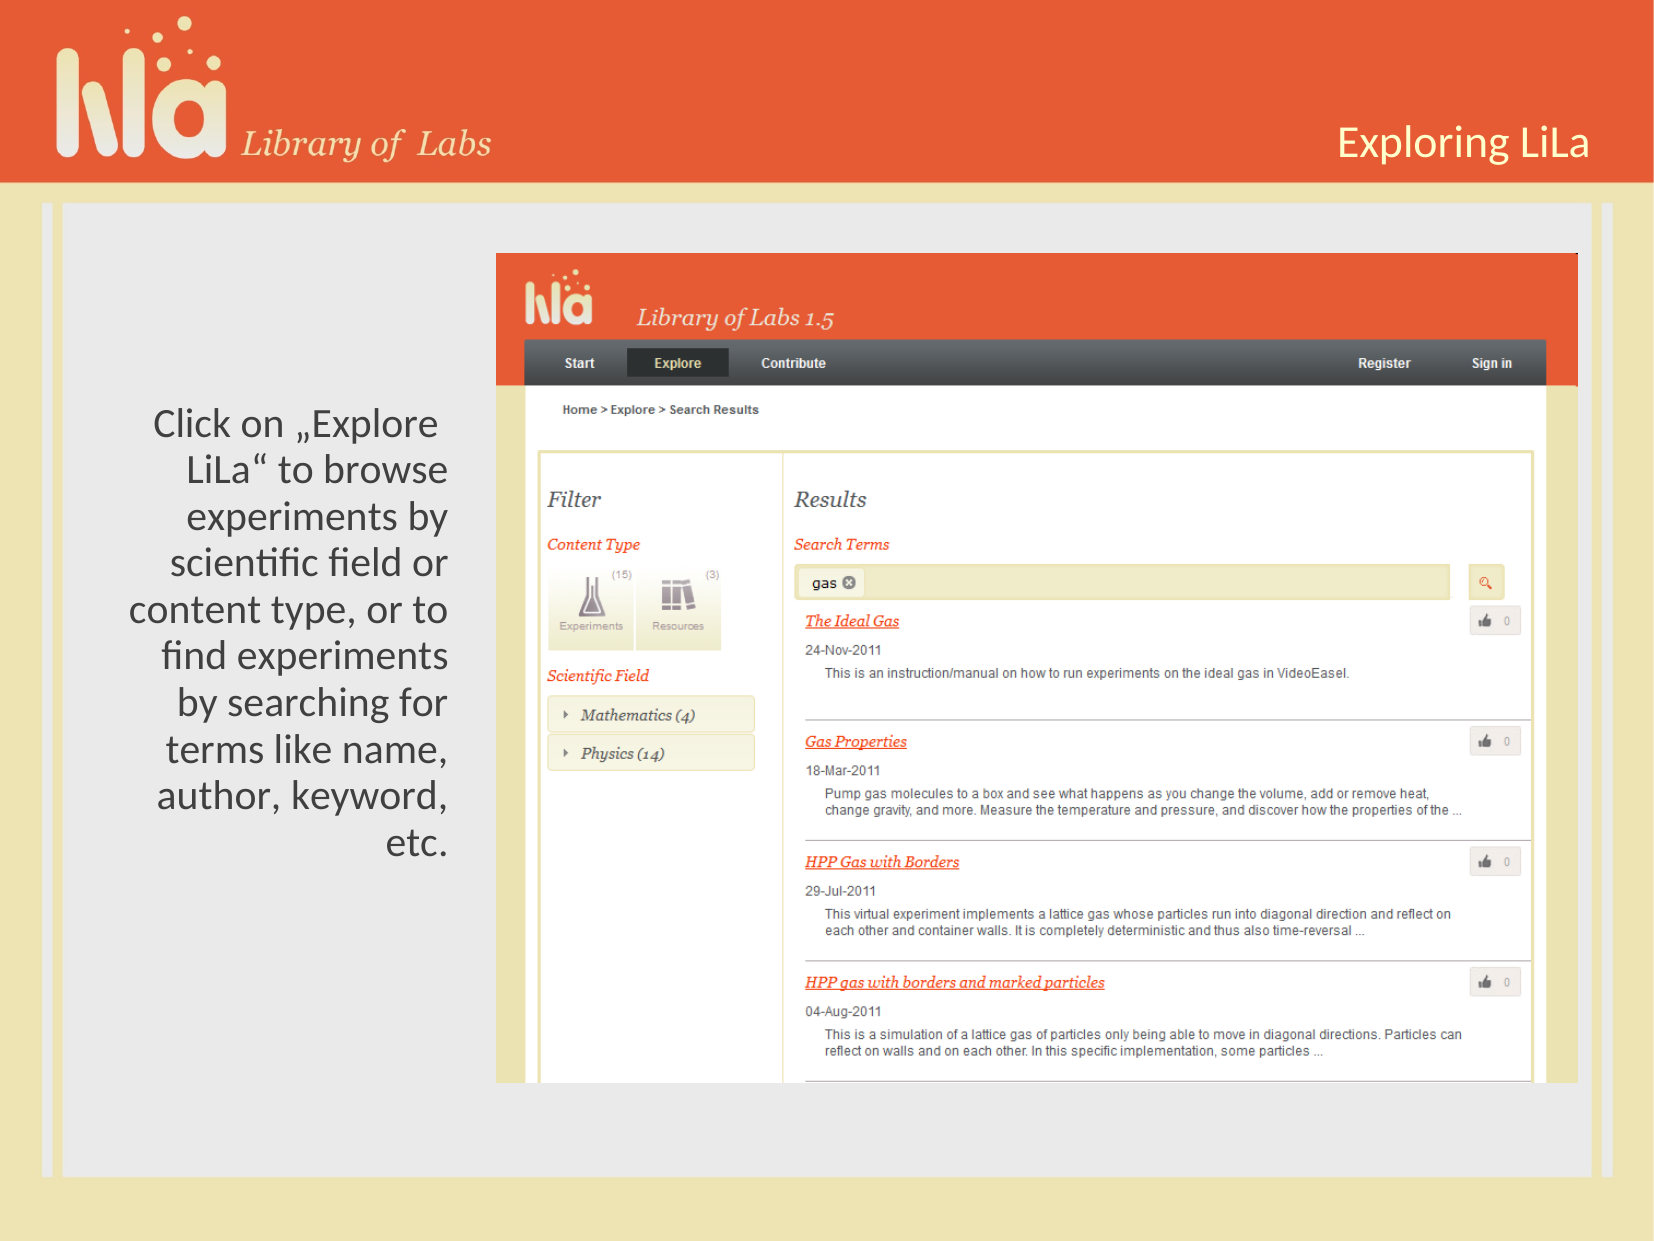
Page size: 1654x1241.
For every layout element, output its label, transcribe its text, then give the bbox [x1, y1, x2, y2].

list Exploring LiLa [744, 112, 1592, 172]
list Click on „Explore LiLa“ to browse experiments by scientific field or content type, or to find experiments by searching for terms like name, author, keyword, etc. [70, 395, 449, 975]
picture [0, 0, 1654, 1241]
